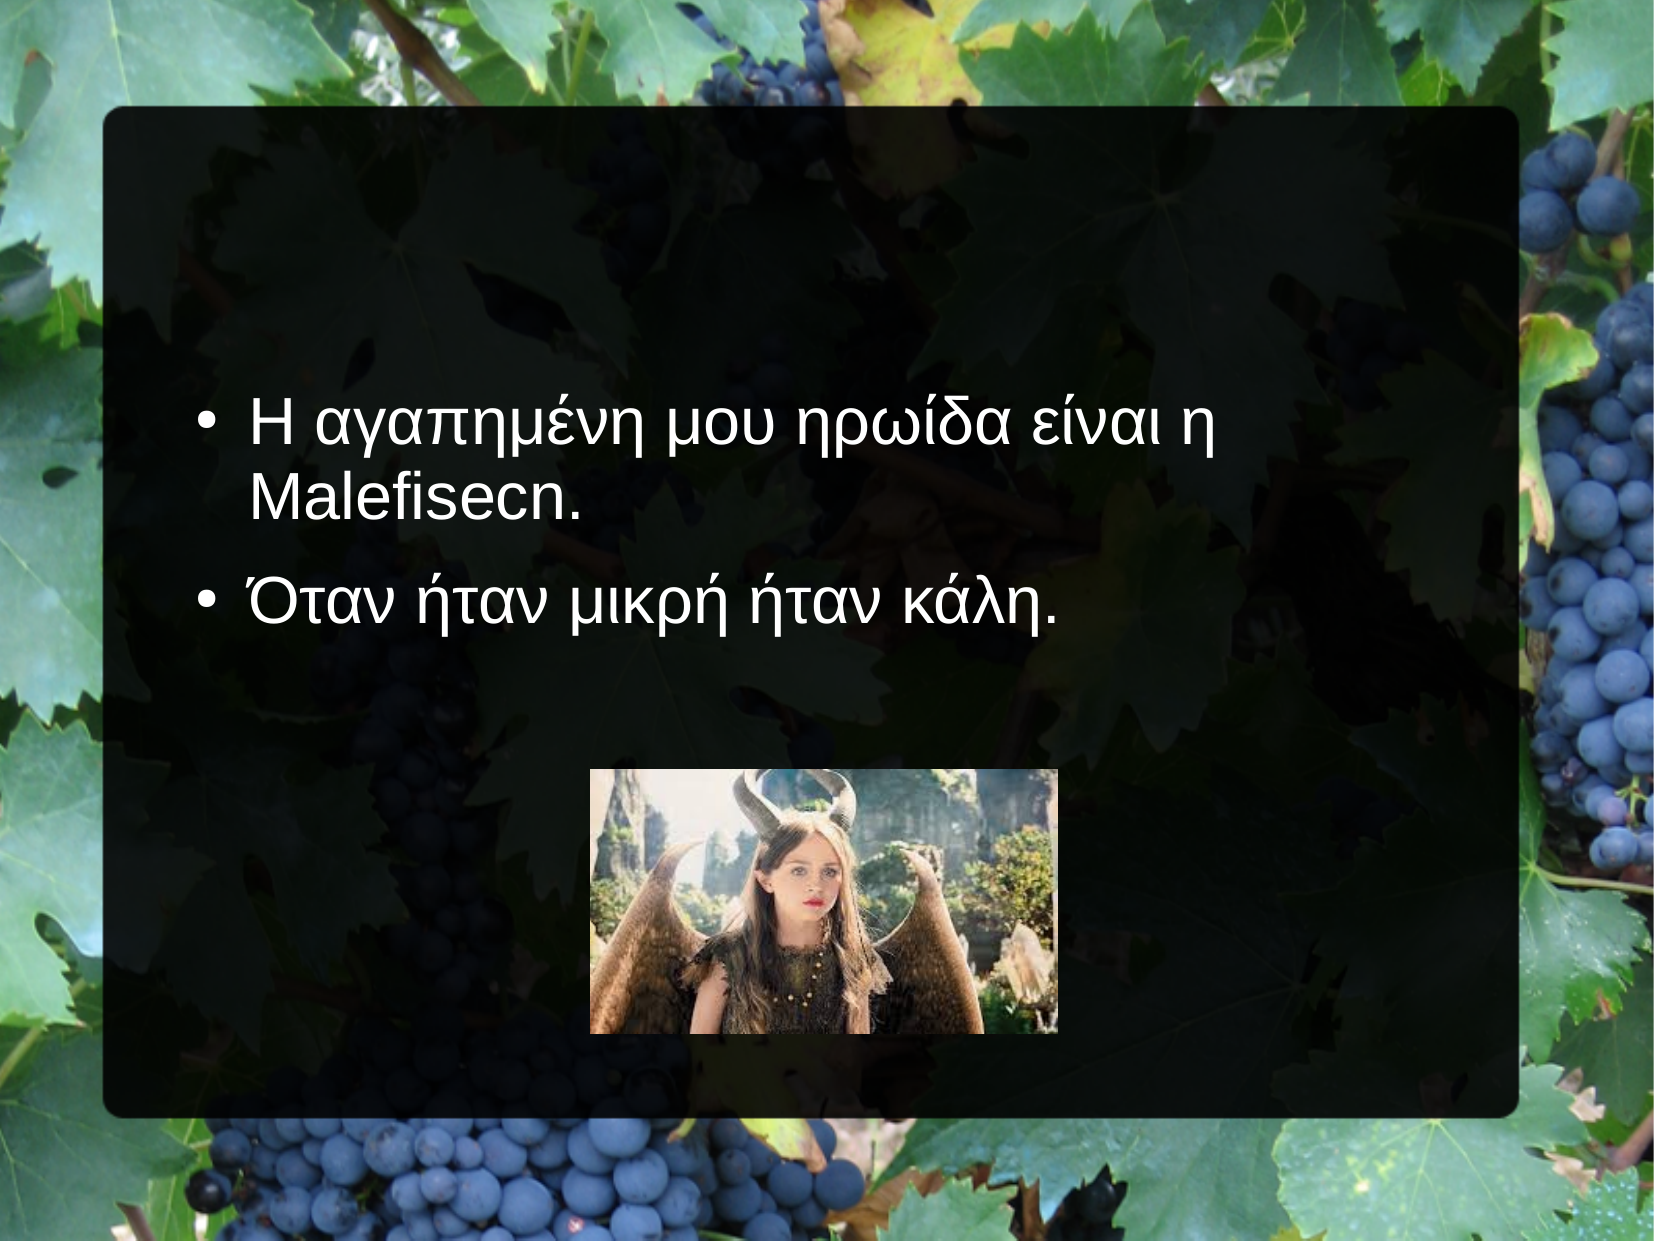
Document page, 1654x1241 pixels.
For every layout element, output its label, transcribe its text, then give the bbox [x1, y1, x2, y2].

picture [0, 0, 1654, 1241]
list Η αγαπημένη μου ηρωίδα είναι η Malefisecn. Όταν ήταν μικρή ήταν κάλη. [177, 383, 1477, 1093]
